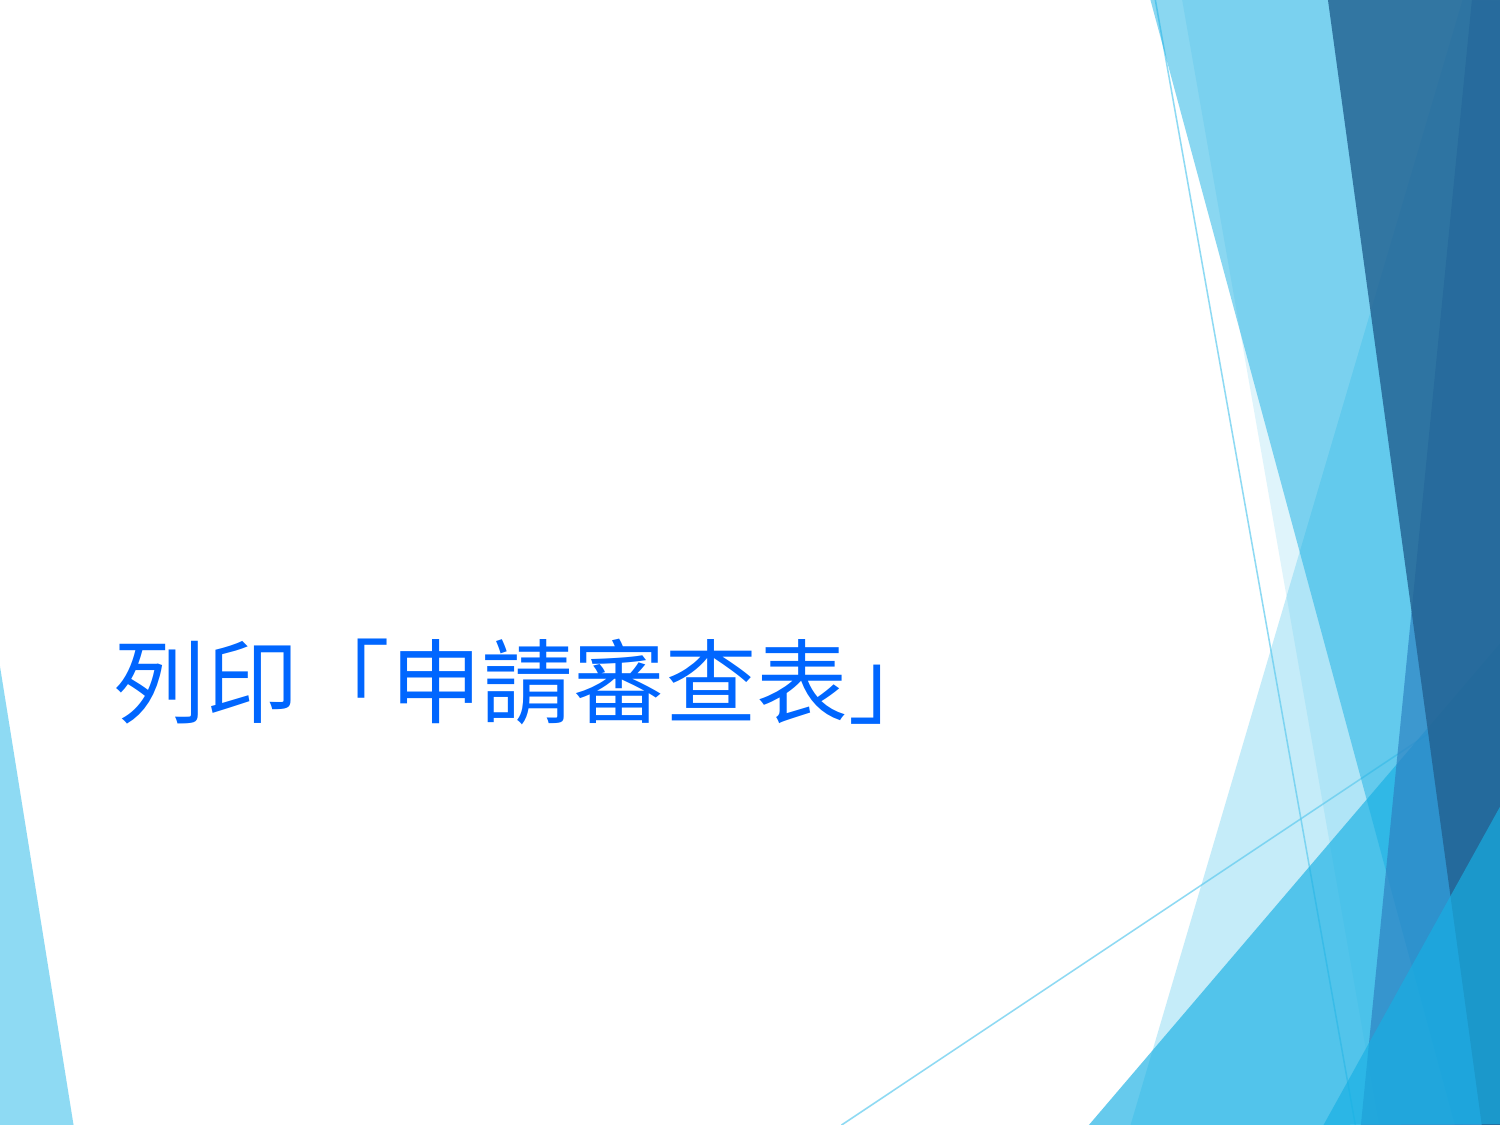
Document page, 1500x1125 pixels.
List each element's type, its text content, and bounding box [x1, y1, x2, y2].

title 列印「申請審查表」 [99, 316, 1142, 743]
